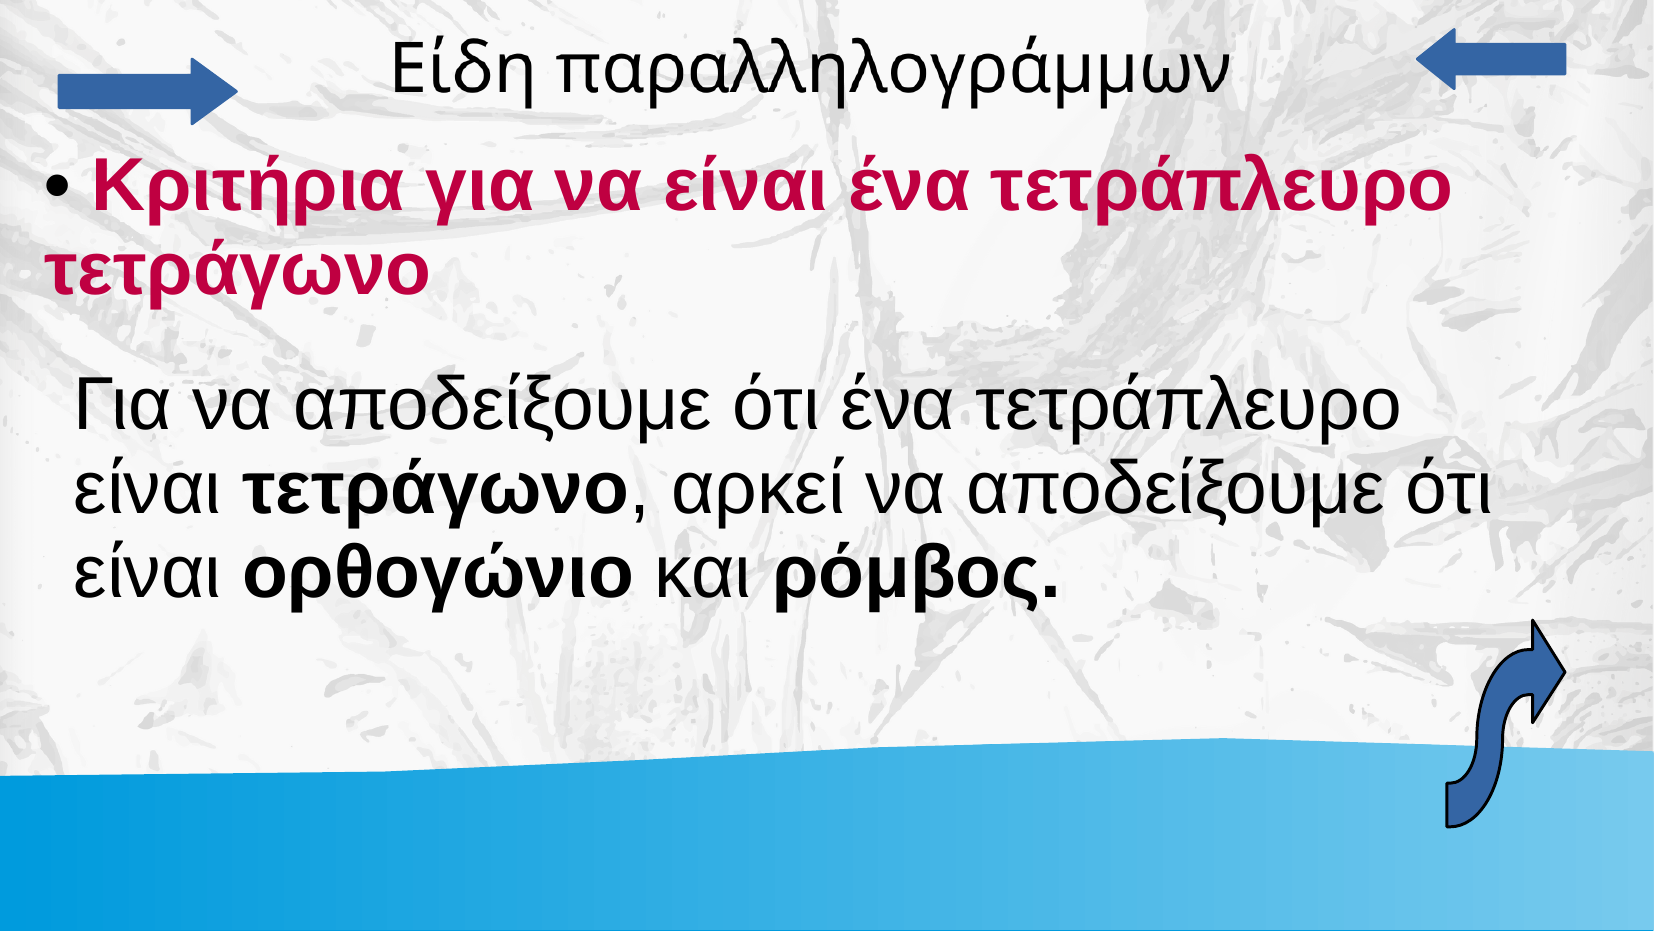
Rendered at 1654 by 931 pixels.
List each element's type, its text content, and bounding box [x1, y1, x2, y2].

text_box [1446, 620, 1566, 827]
text_box [59, 59, 237, 124]
picture [0, 0, 1654, 775]
text_box [1417, 29, 1566, 89]
text_box Για να αποδείξουμε ότι ένα τετράπλευρο είναι τετράγωνο, αρκεί να αποδείξουμε ότι είναι ορθογώνιο και ρόμβος. [59, 354, 1544, 736]
text_box • Κριτήρια για να είναι ένα τετράπλευρο τετράγωνο [29, 134, 1595, 296]
